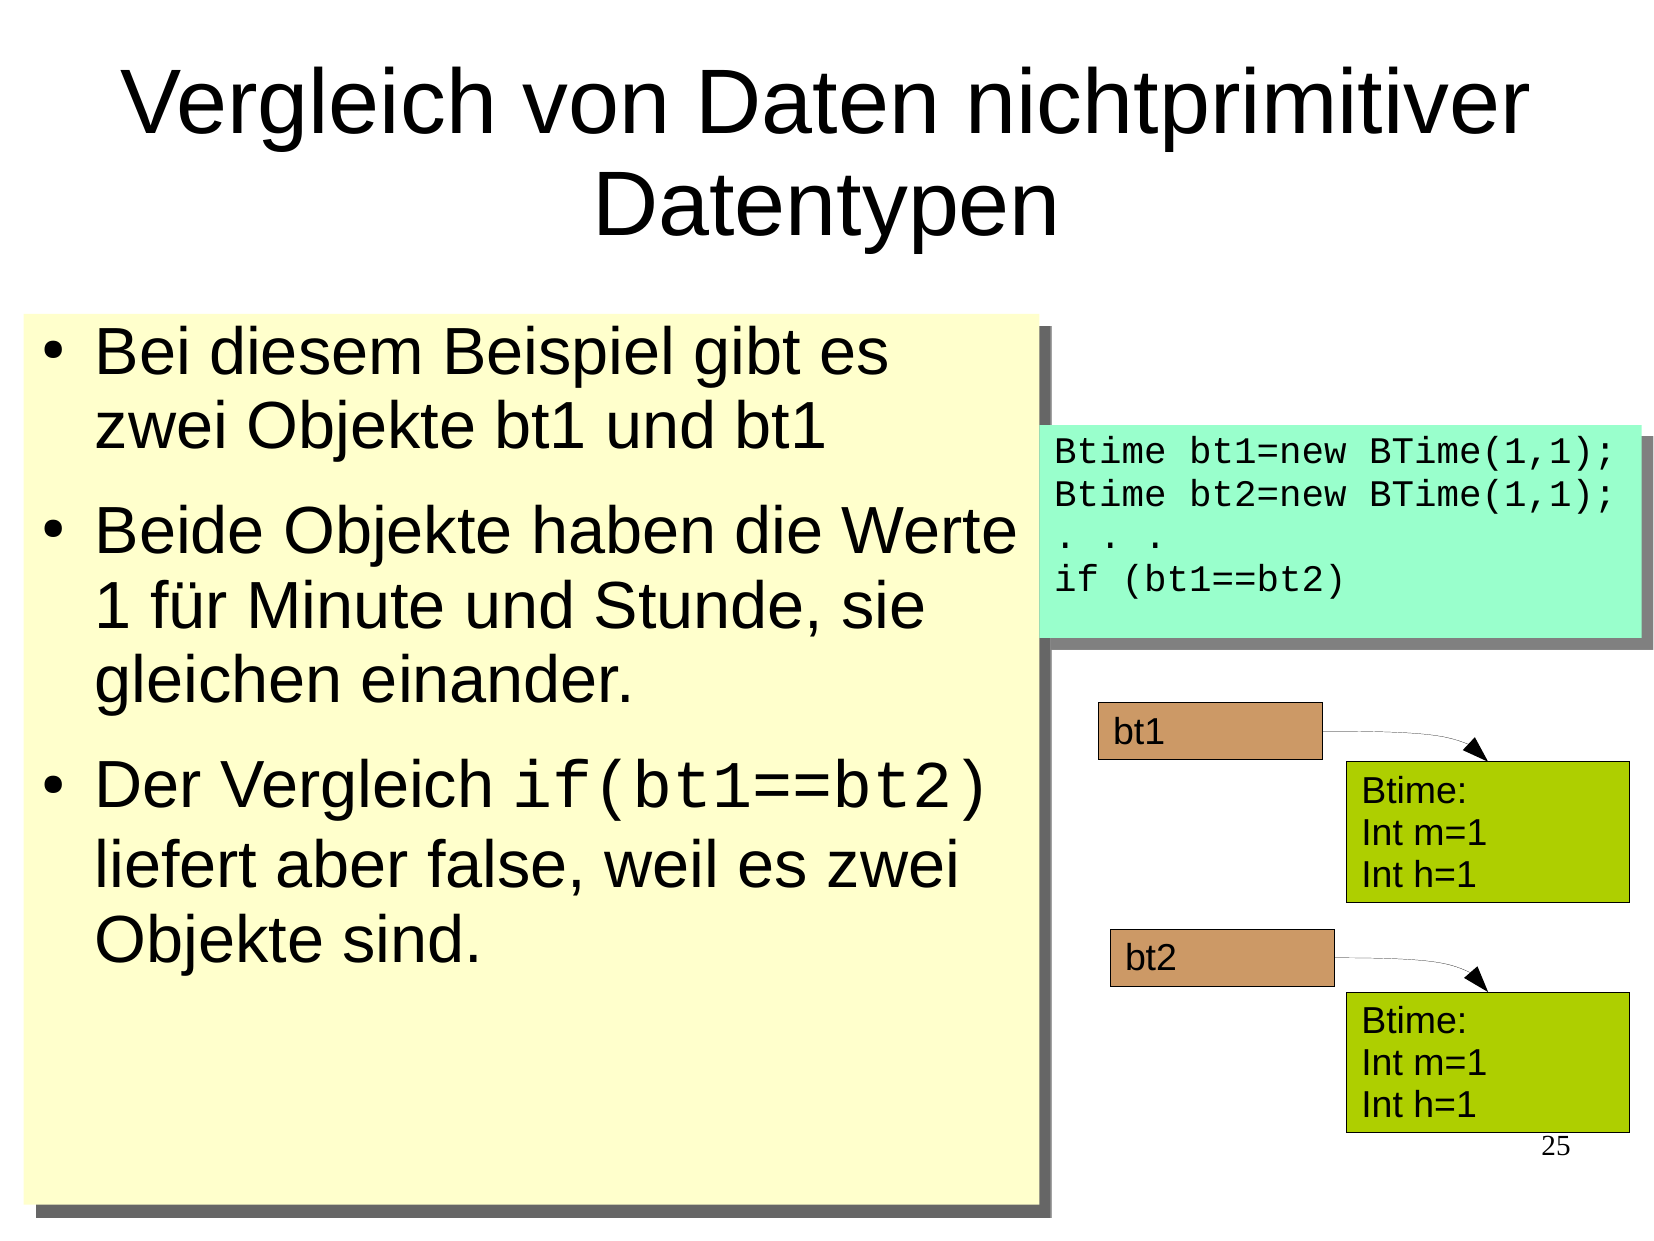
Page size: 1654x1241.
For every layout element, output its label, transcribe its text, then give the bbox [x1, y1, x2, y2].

text_box Btime: Int m=1 Int h=1 [1346, 761, 1630, 903]
title Vergleich von Daten nichtprimitiver Datentypen [82, 49, 1571, 257]
text_box Btime bt1=new BTime(1,1); Btime bt2=new BTime(1,1); . . . if (bt1==bt2) [1039, 425, 1642, 638]
list Bei diesem Beispiel gibt es zwei Objekte bt1 und bt1 Beide Objekte haben die Werte 1 für Minute und Stunde, sie gleichen einander. Der Vergleich if(bt1==bt2) liefert aber false, weil es zwei Objekte sind. [23, 313, 1040, 1205]
text_box Btime: Int m=1 Int h=1 [1346, 992, 1630, 1133]
text_box bt1 [1098, 702, 1323, 760]
text_box bt2 [1110, 929, 1335, 987]
